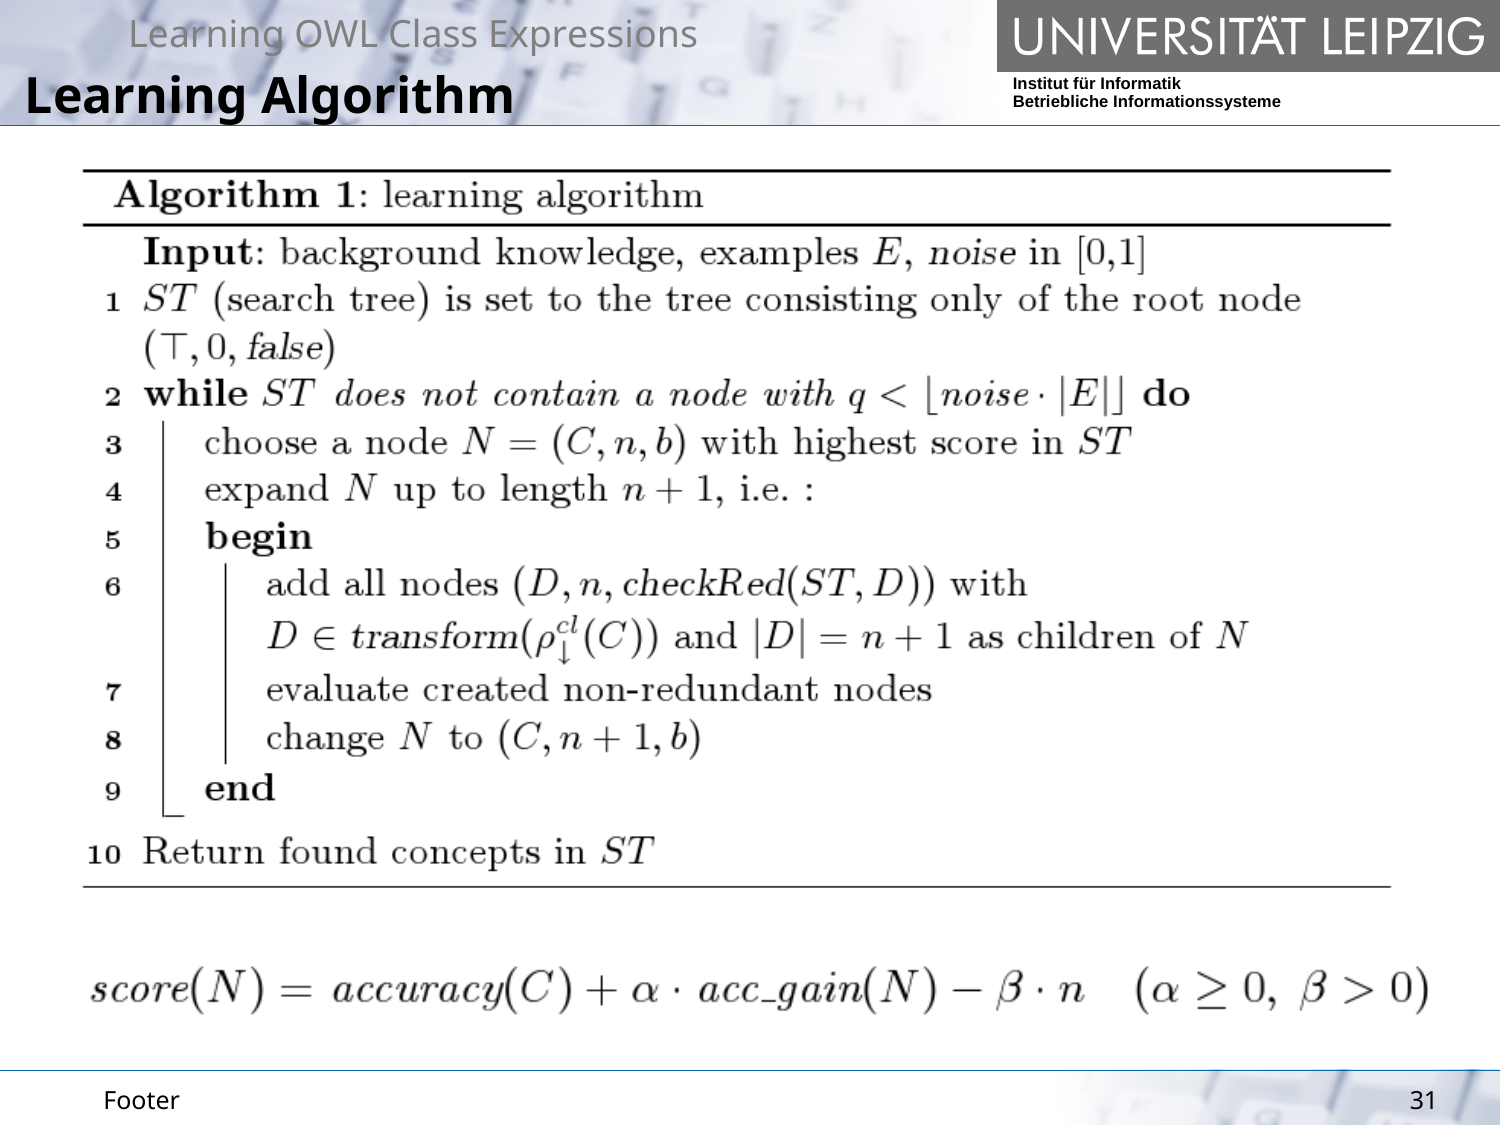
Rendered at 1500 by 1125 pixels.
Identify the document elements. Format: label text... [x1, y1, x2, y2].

picture [75, 944, 1447, 1034]
picture [1057, 1071, 1500, 1125]
picture [0, 0, 1500, 125]
title Learning Algorithm [24, 63, 1034, 125]
picture [59, 147, 1418, 912]
